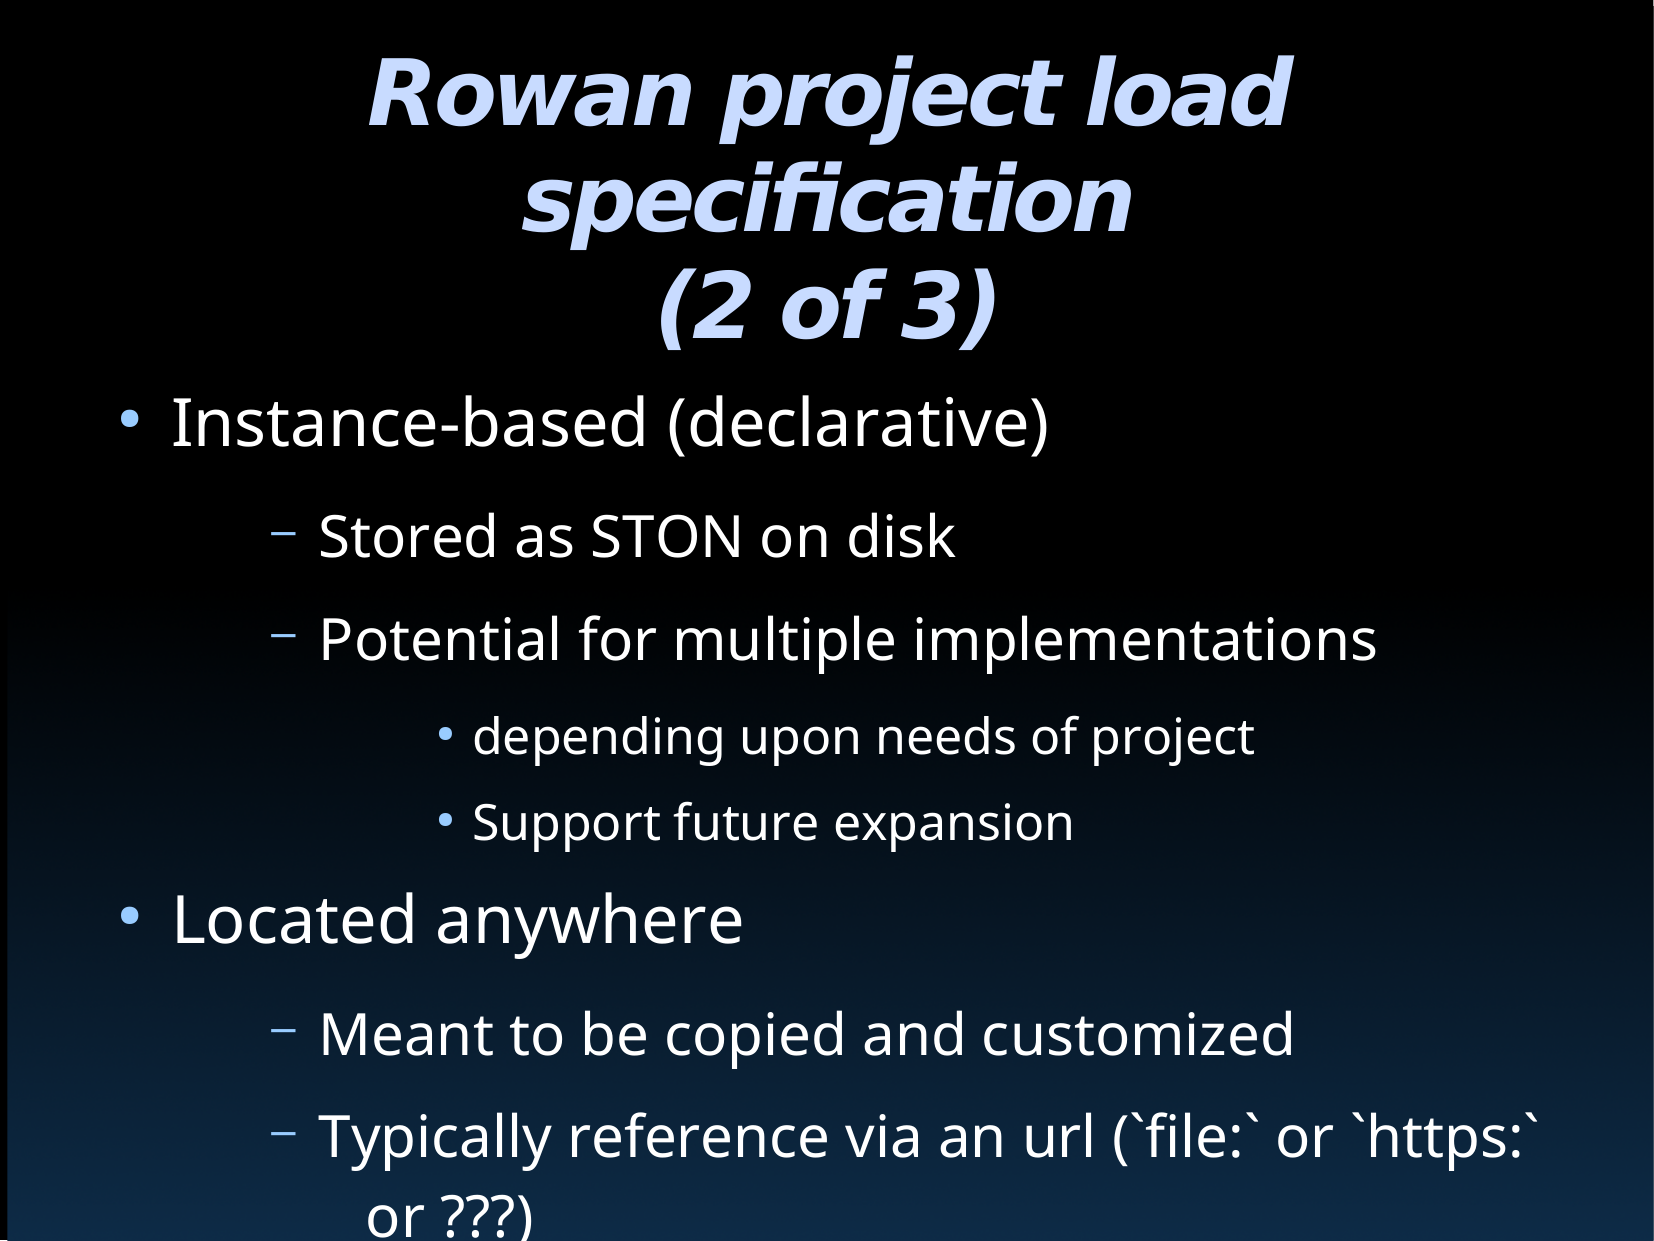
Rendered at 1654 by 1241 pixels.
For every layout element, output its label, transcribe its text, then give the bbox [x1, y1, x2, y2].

title Rowan project load specification (2 of 3) [82, 39, 1576, 361]
picture [7, 6, 1654, 1241]
list Instance-based (declarative) Stored as STON on disk Potential for multiple implementations depending upon needs of project Support future expansion Located anywhere Meant to be copied and customized Typically reference via an url (`file:` or `https:` or ???) [82, 374, 1571, 1151]
